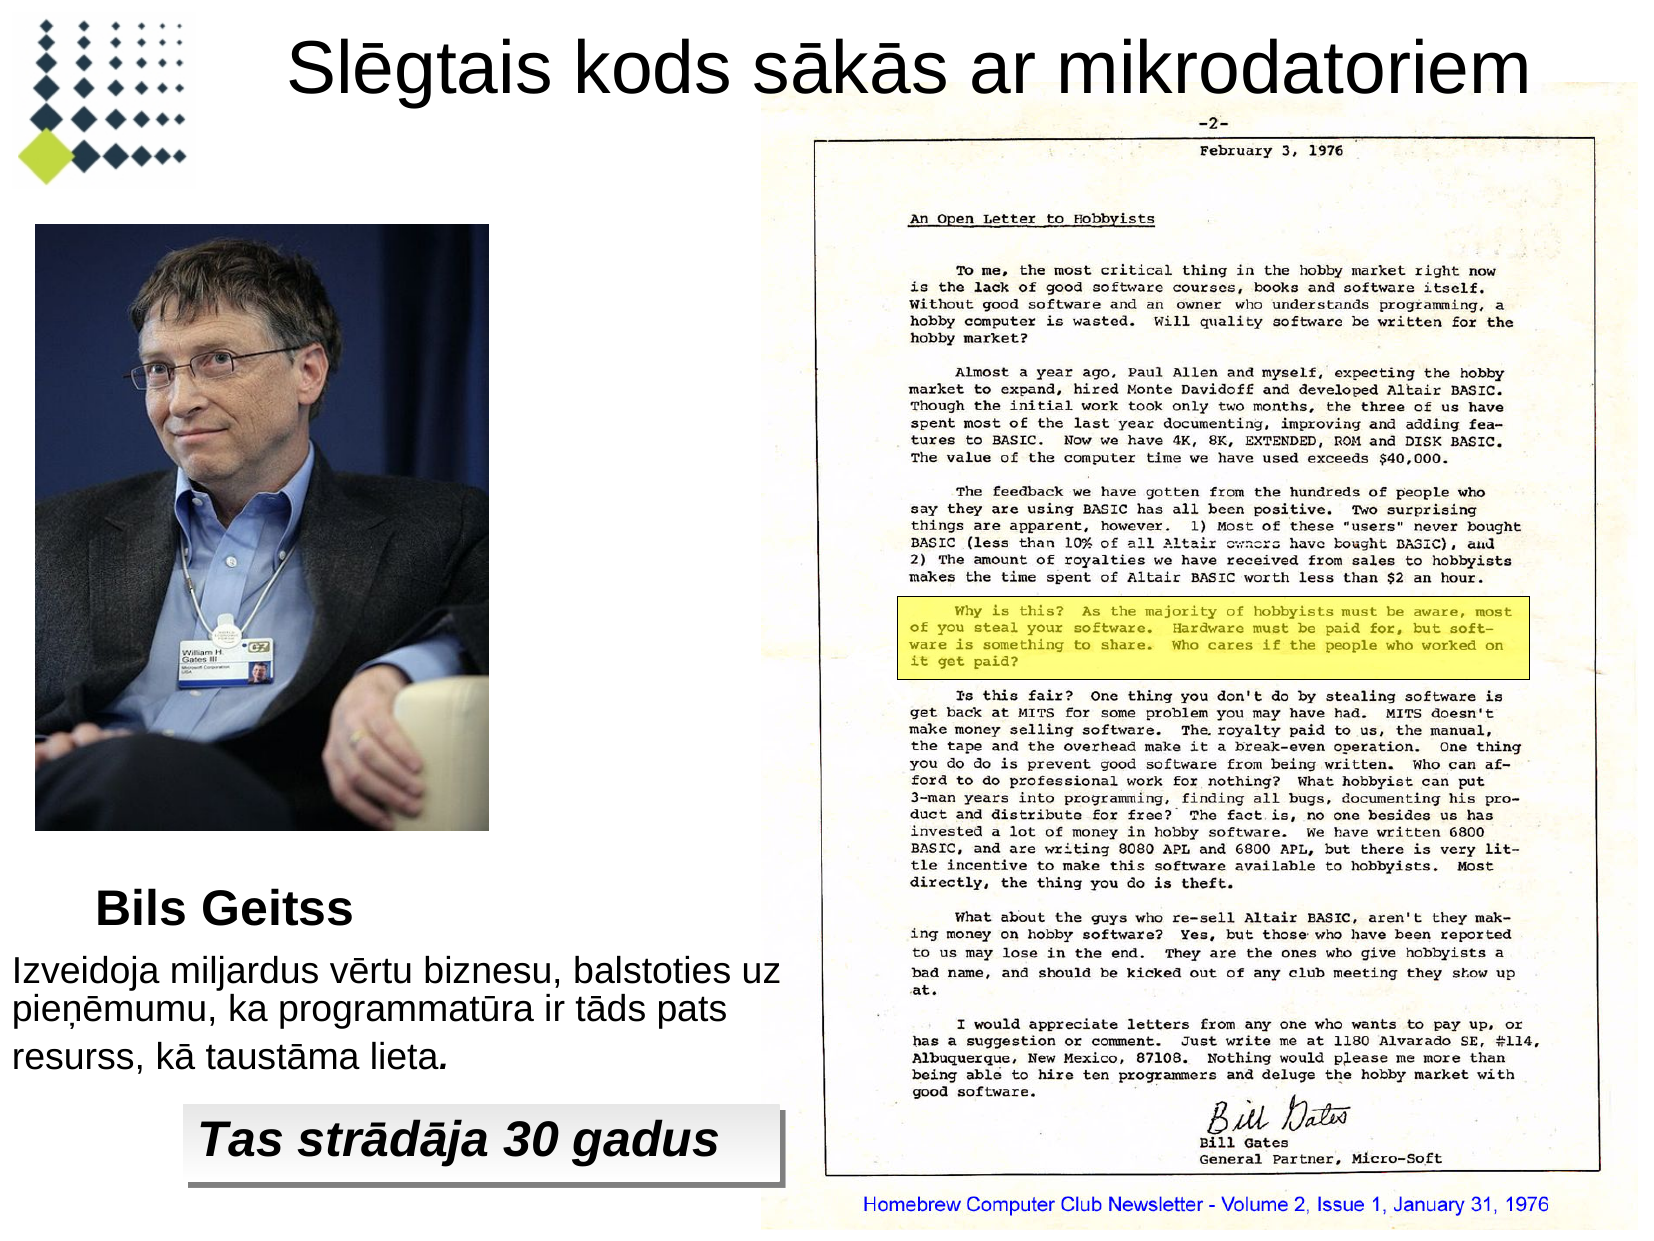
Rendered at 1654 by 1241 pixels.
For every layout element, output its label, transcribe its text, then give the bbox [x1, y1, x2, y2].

title Slēgtais kods sākās ar mikrodatoriem [177, 28, 1642, 113]
picture [12, 12, 196, 189]
picture [35, 224, 489, 831]
list Bils Geitss Izveidoja miljardus vērtu biznesu, balstoties uz pieņēmumu, ka programmatūra ir tāds pats resurss, kā taustāma lieta. [11, 881, 815, 1123]
text_box [897, 596, 1530, 680]
picture [761, 82, 1648, 1230]
text_box Tas strādāja 30 gadus [183, 1104, 780, 1182]
